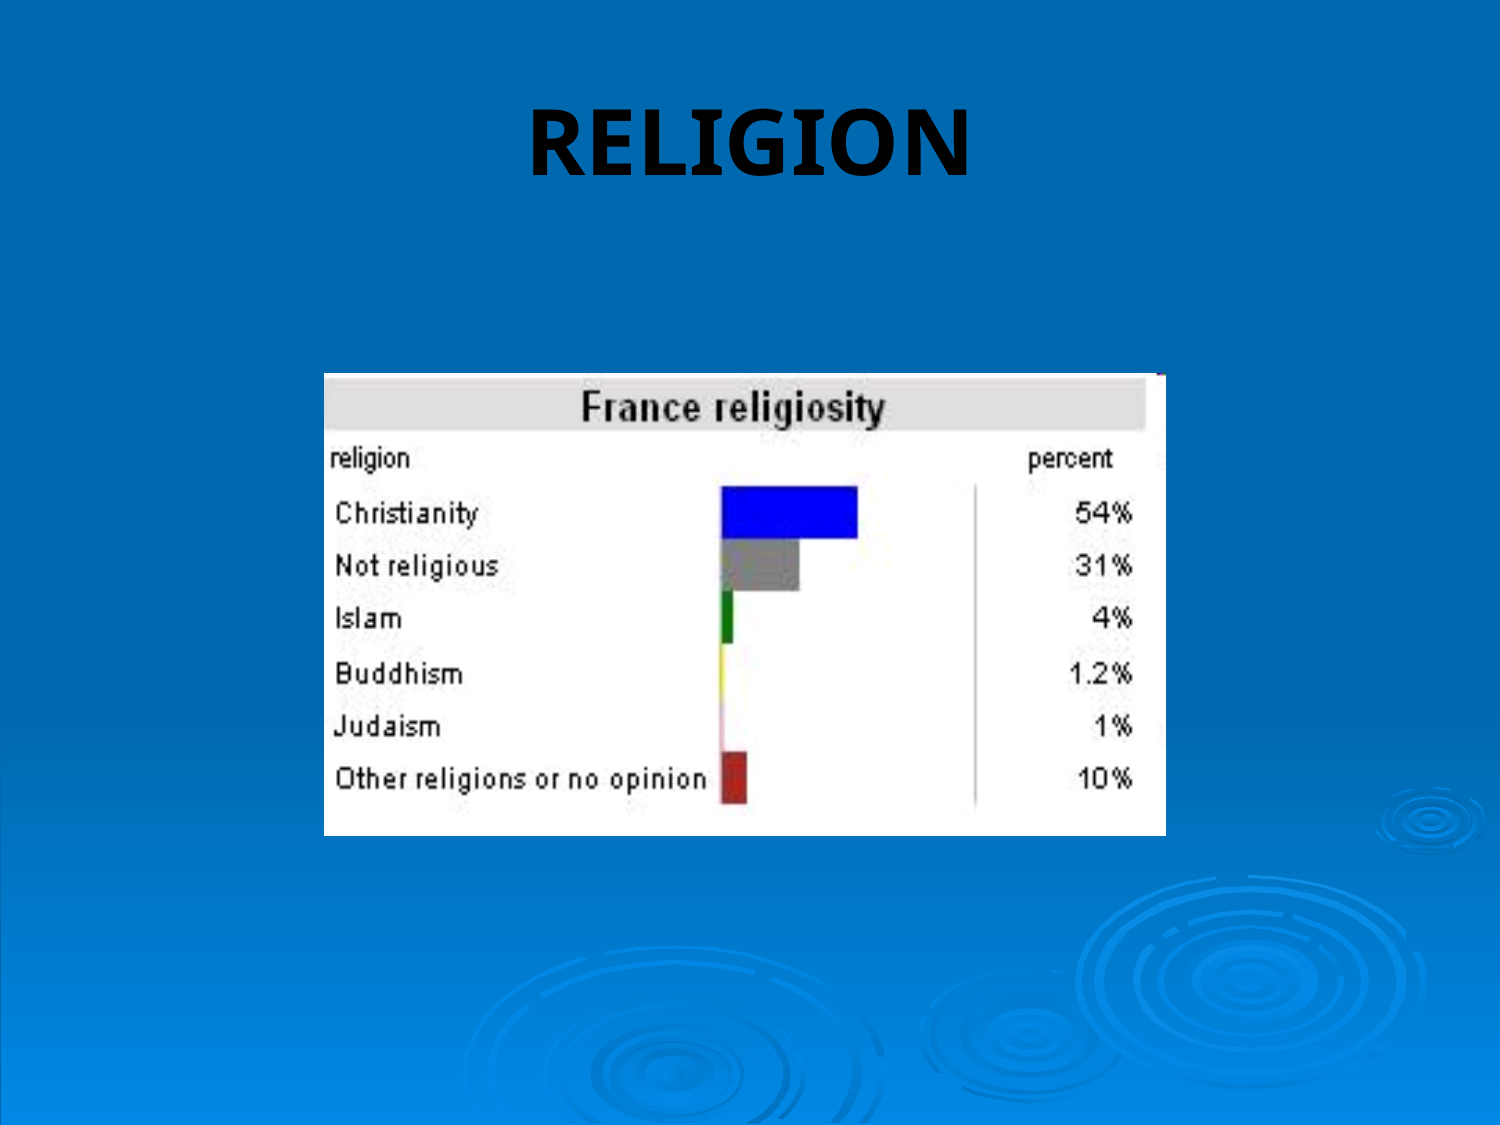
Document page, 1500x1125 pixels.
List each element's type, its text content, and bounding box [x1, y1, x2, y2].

picture [324, 373, 1166, 836]
title RELIGION [75, 45, 1425, 233]
